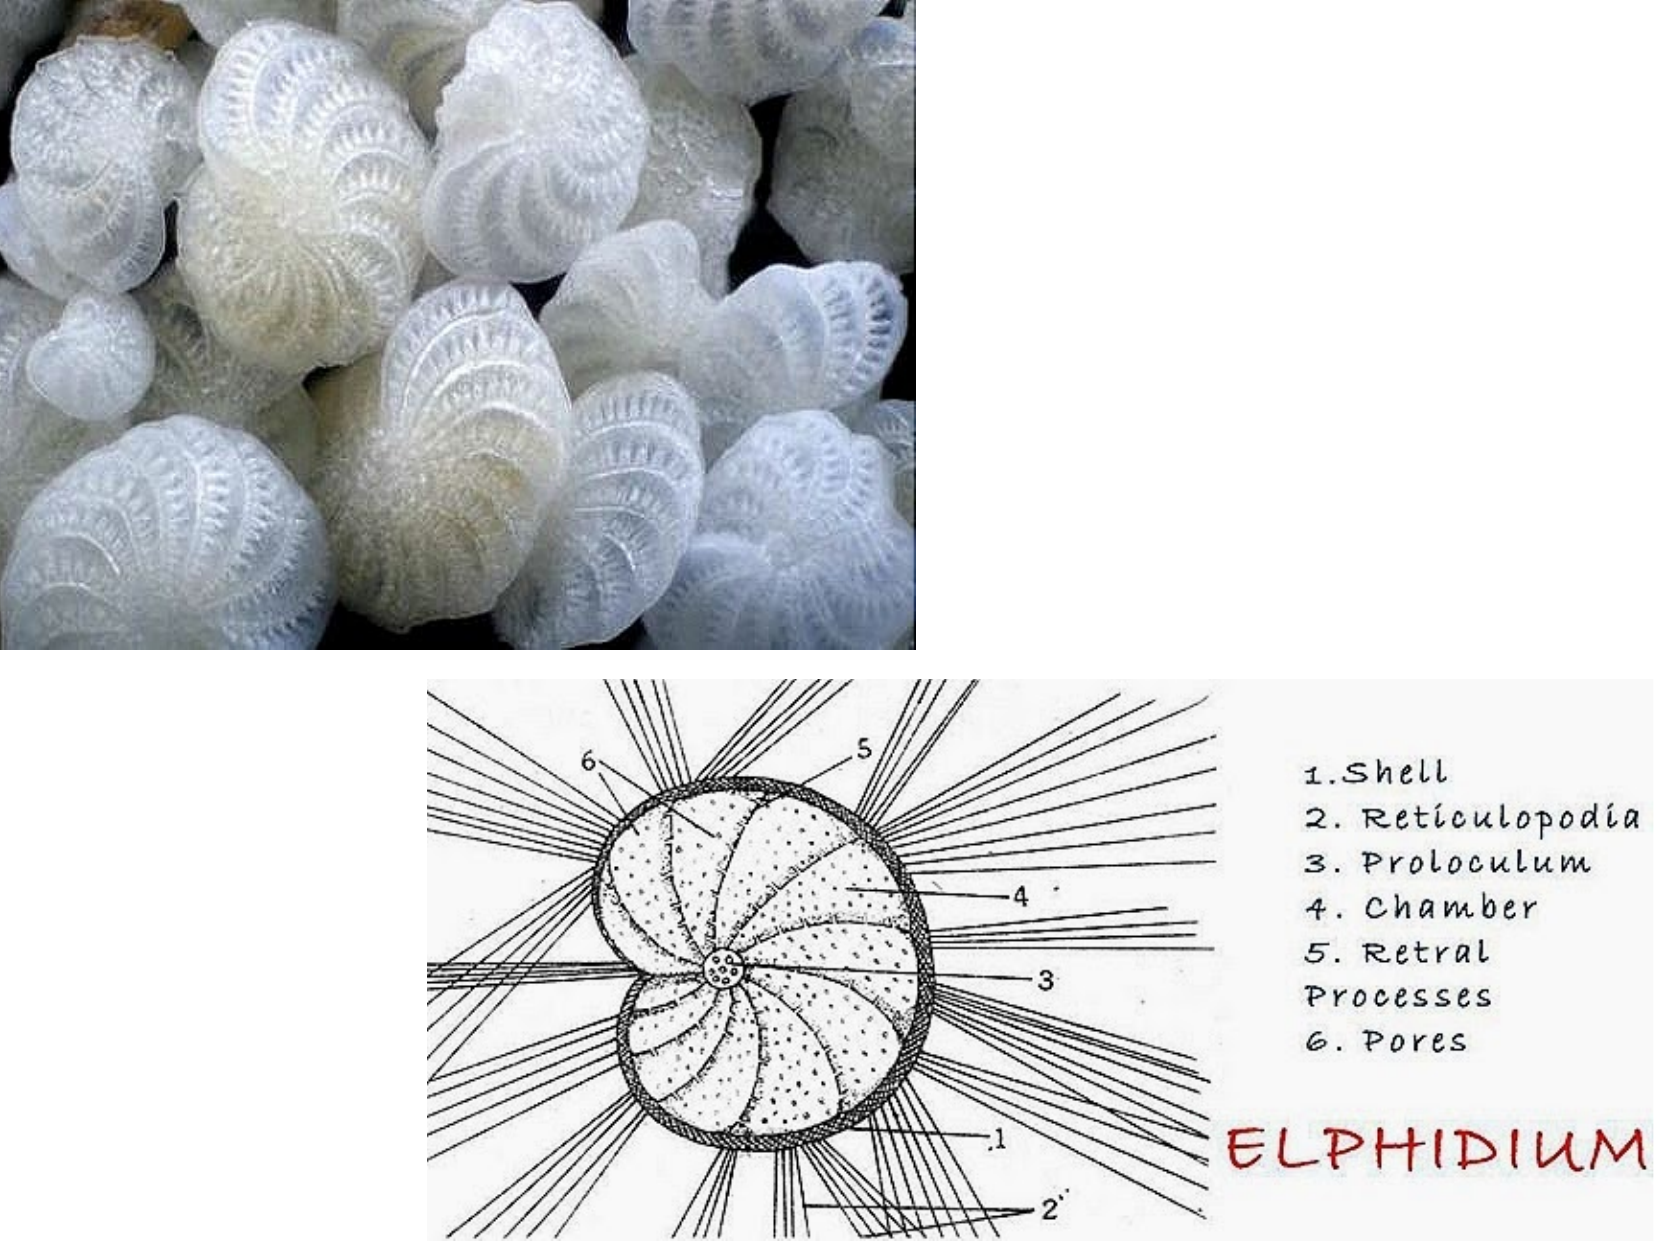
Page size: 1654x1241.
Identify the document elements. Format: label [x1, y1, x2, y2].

picture [0, 0, 916, 650]
picture [427, 679, 1654, 1241]
